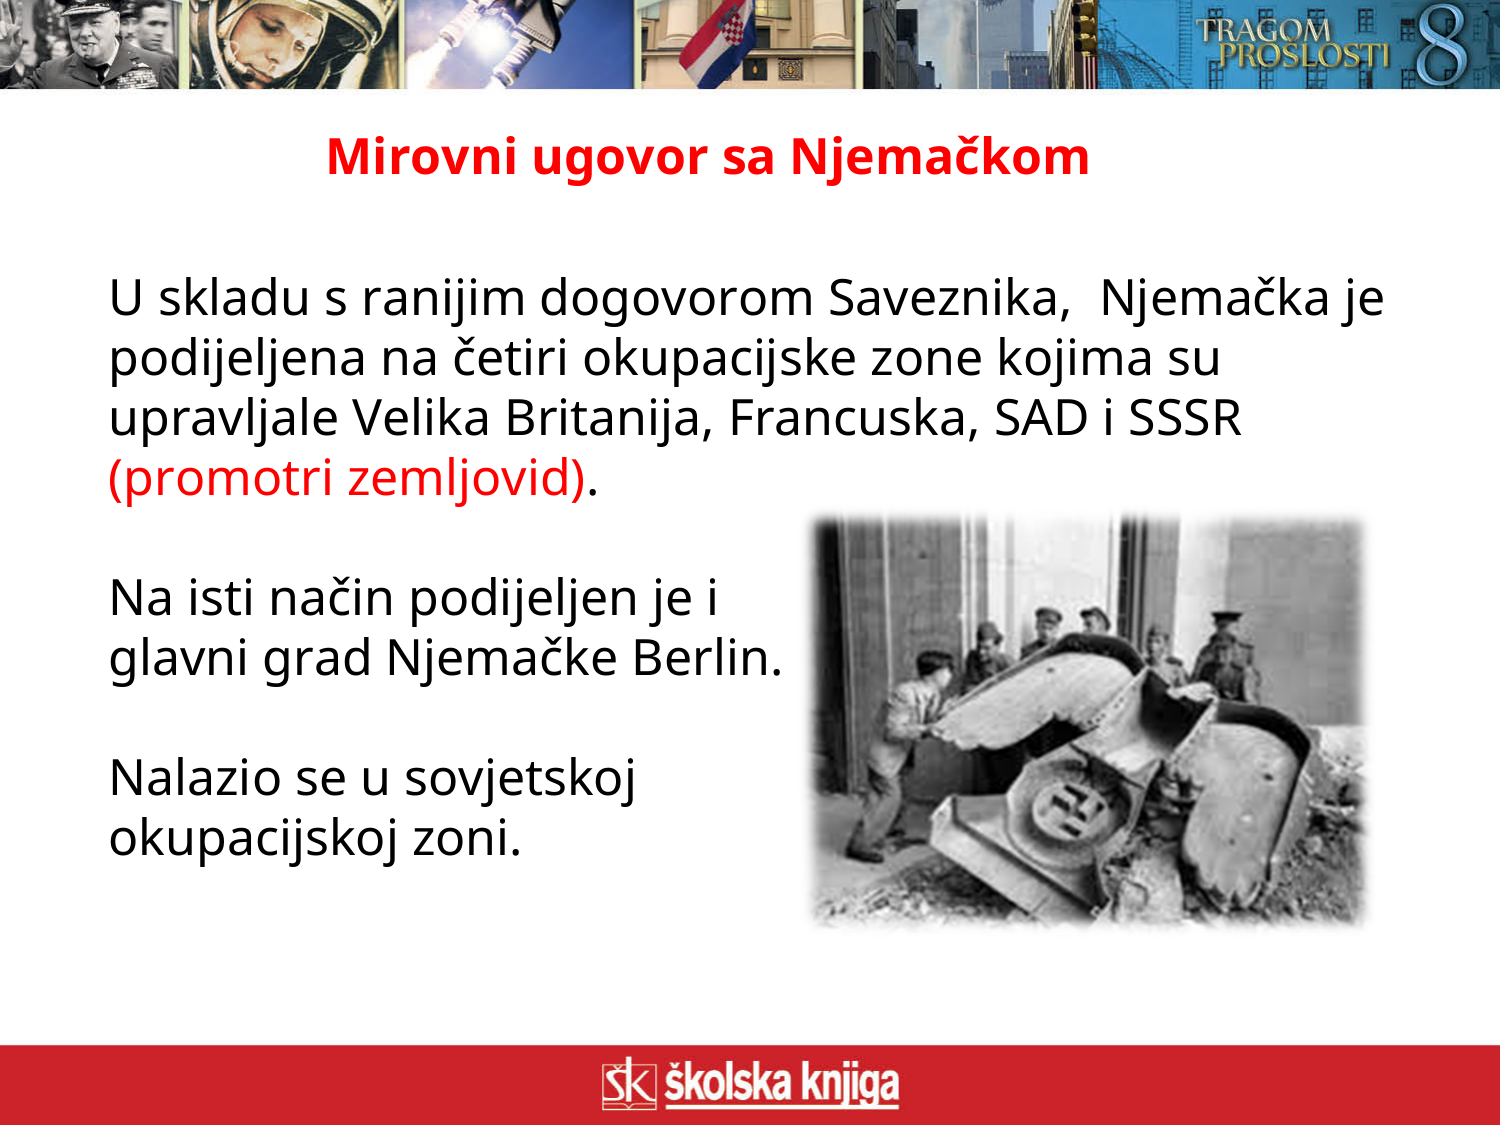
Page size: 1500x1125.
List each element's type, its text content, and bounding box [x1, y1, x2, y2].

picture [0, 0, 1500, 1125]
text_box Mirovni ugovor sa Njemačkom [292, 117, 1126, 193]
text_box U skladu s ranijim dogovorom Saveznika, Njemačka je podijeljena na četiri okupacijske zone kojima su upravljale Velika Britanija, Francuska, SAD i SSSR (promotri zemljovid). Na isti način podijeljen je i glavni grad Njemačke Berlin. Nalazio se u sovjetskoj okupacijskoj zoni. [93, 257, 1407, 874]
